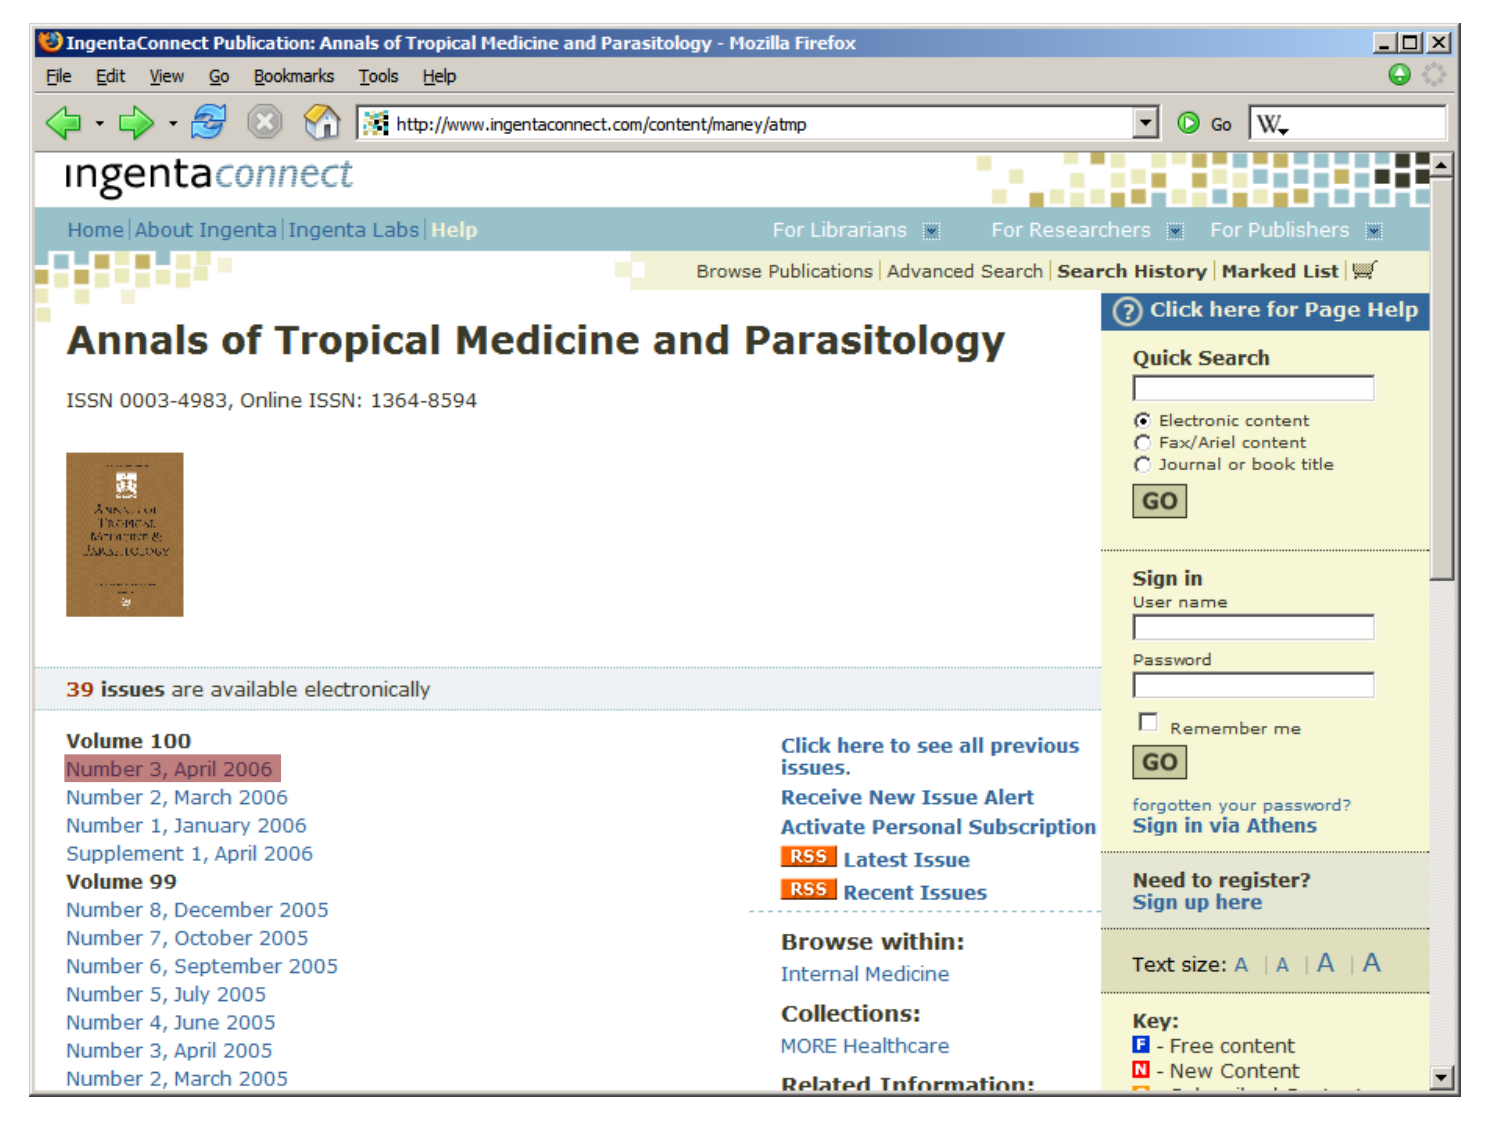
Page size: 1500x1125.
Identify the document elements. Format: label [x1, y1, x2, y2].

picture [29, 23, 1461, 1098]
text_box [64, 754, 281, 783]
